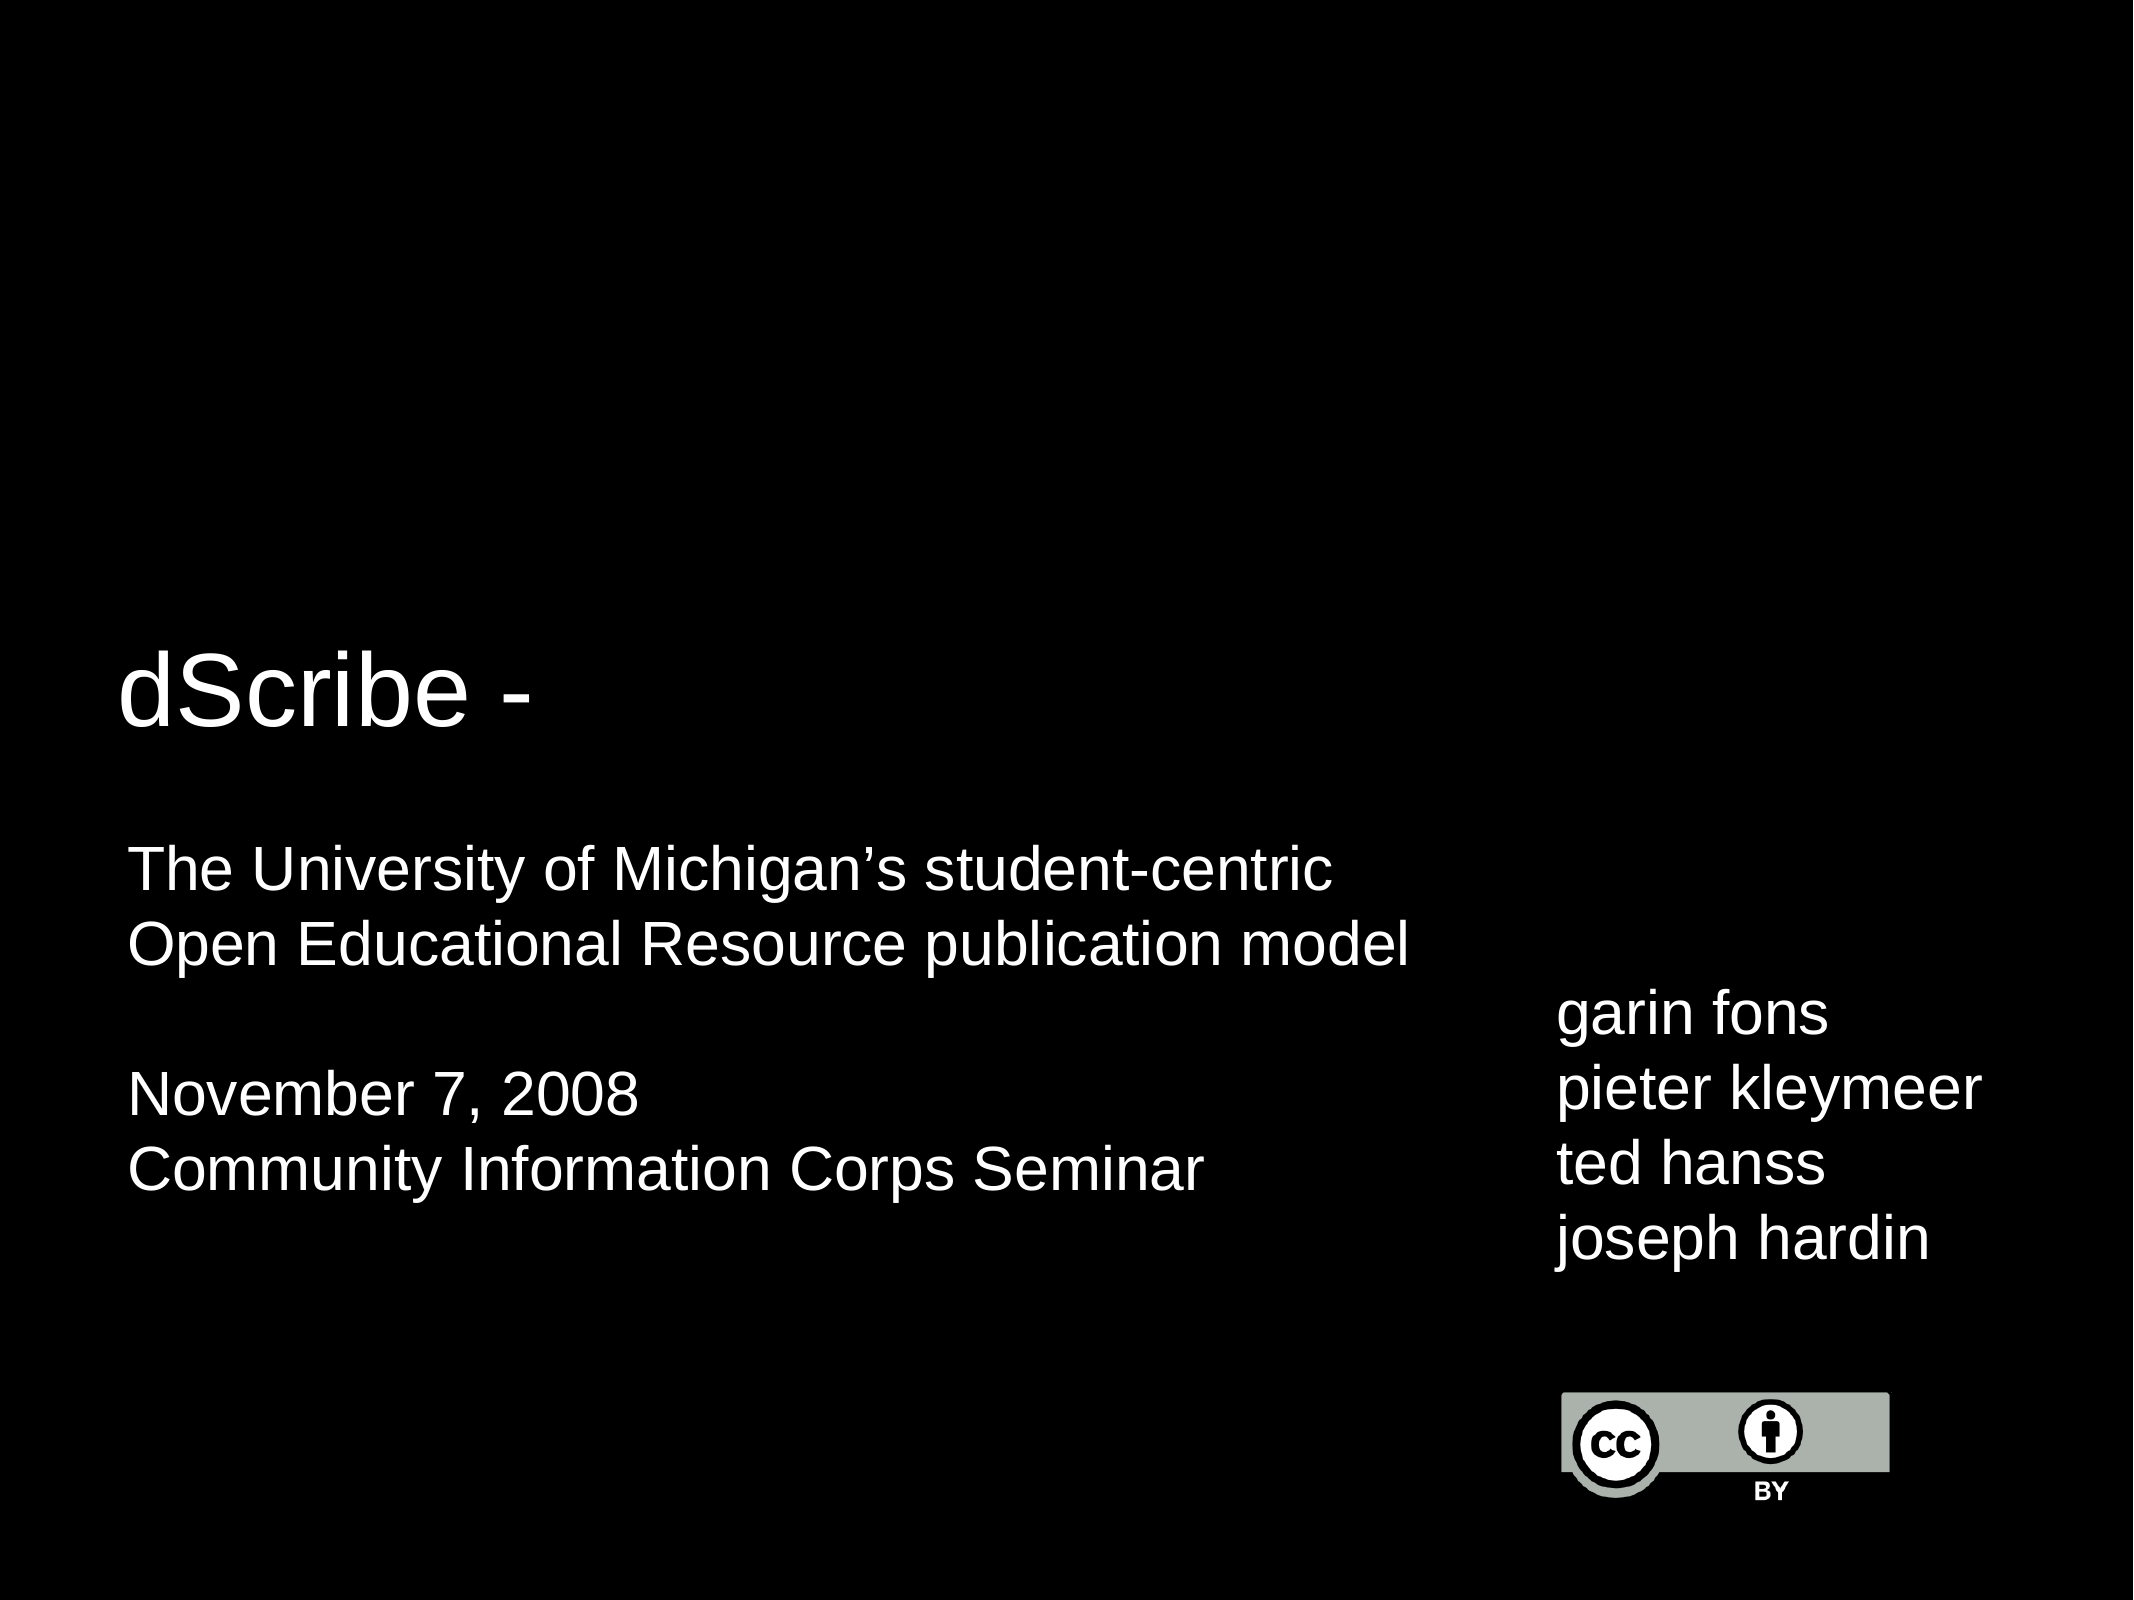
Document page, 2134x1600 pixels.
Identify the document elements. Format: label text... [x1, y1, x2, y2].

text_box The University of Michigan’s student-centric Open Educational Resource publication model November 7, 2008 Community Information Corps Seminar [127, 833, 1492, 1198]
picture [1558, 1389, 1892, 1507]
text_box garin fons pieter kleymeer ted hanss joseph hardin [1556, 975, 2015, 1269]
text_box dScribe - [117, 622, 565, 748]
